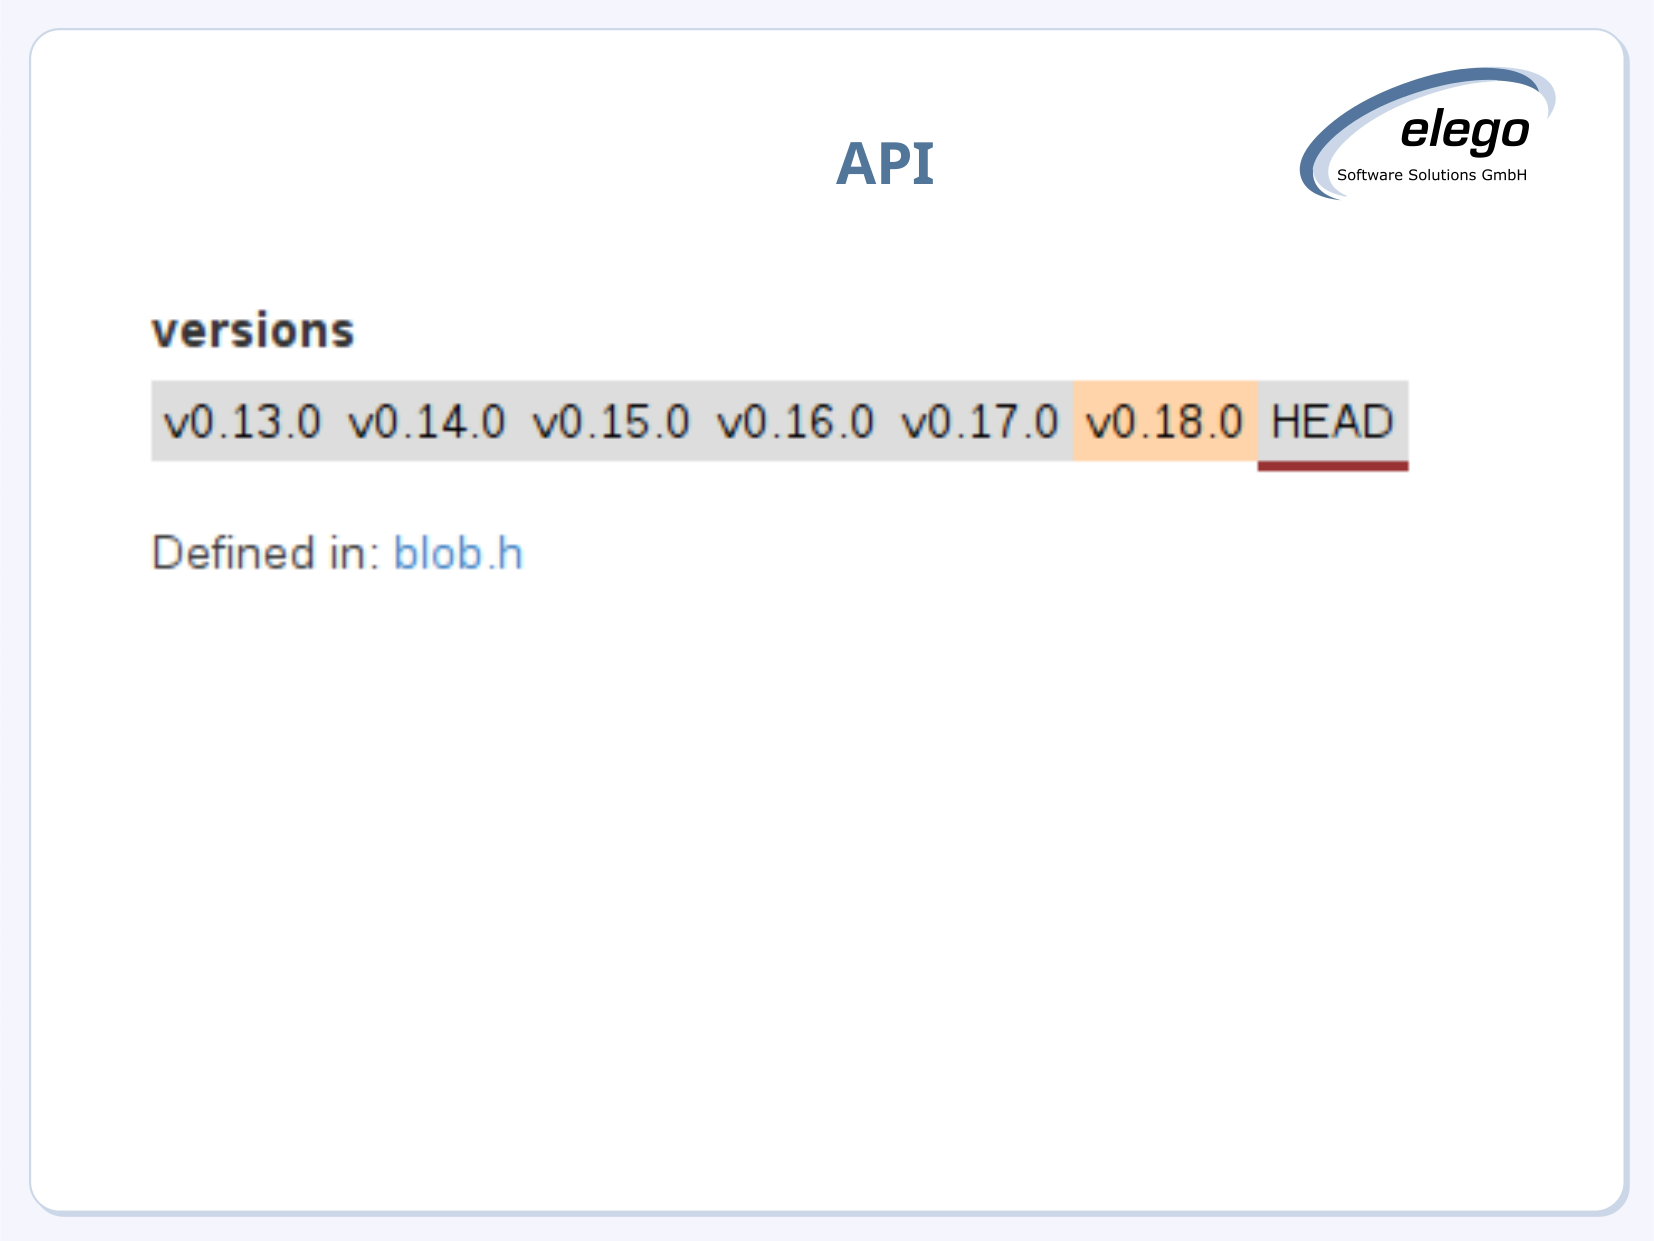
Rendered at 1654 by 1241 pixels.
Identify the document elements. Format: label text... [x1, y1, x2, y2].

title API [141, 128, 1630, 197]
picture [0, 0, 1654, 1241]
